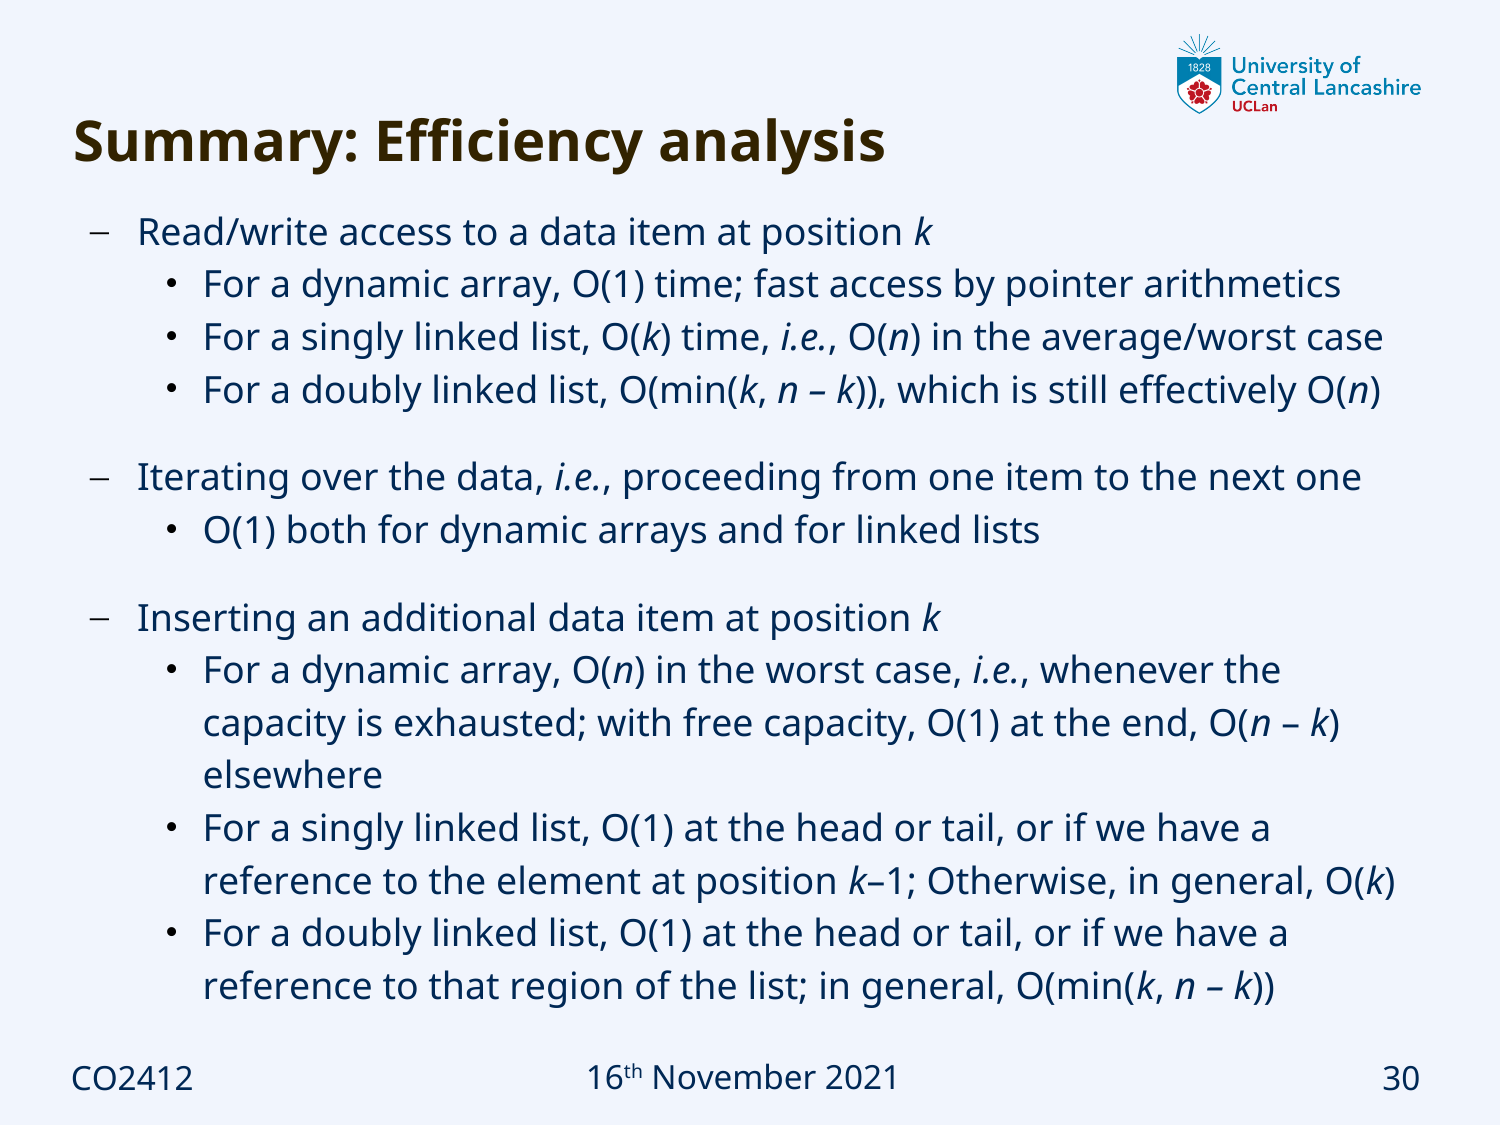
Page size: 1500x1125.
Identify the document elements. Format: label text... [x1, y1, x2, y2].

picture [1177, 34, 1421, 54]
text_box Read/write access to a data item at position k For a dynamic array, O(1) time; fast access by pointer arithmetics For a singly linked list, O(k) time, i.e., O(n) in the average/worst case For a doubly linked list, O(min(k, n – k)), which is still effectively O(n) Iterating over the data, i.e., proceeding from one item to the next one O(1) both for dynamic arrays and for linked lists Inserting an additional data item at position k For a dynamic array, O(n) in the worst case, i.e., whenever the capacity is exhausted; with free capacity, O(1) at the end, O(n – k) elsewhere For a singly linked list, O(1) at the head or tail, or if we have a reference to the element at position k–1; Otherwise, in general, O(k) For a doubly linked list, O(1) at the head or tail, or if we have a reference to that region of the list; in general, O(min(k, n – k)) [0, 192, 1446, 962]
title Summary: Efficiency analysis [58, 54, 1500, 224]
